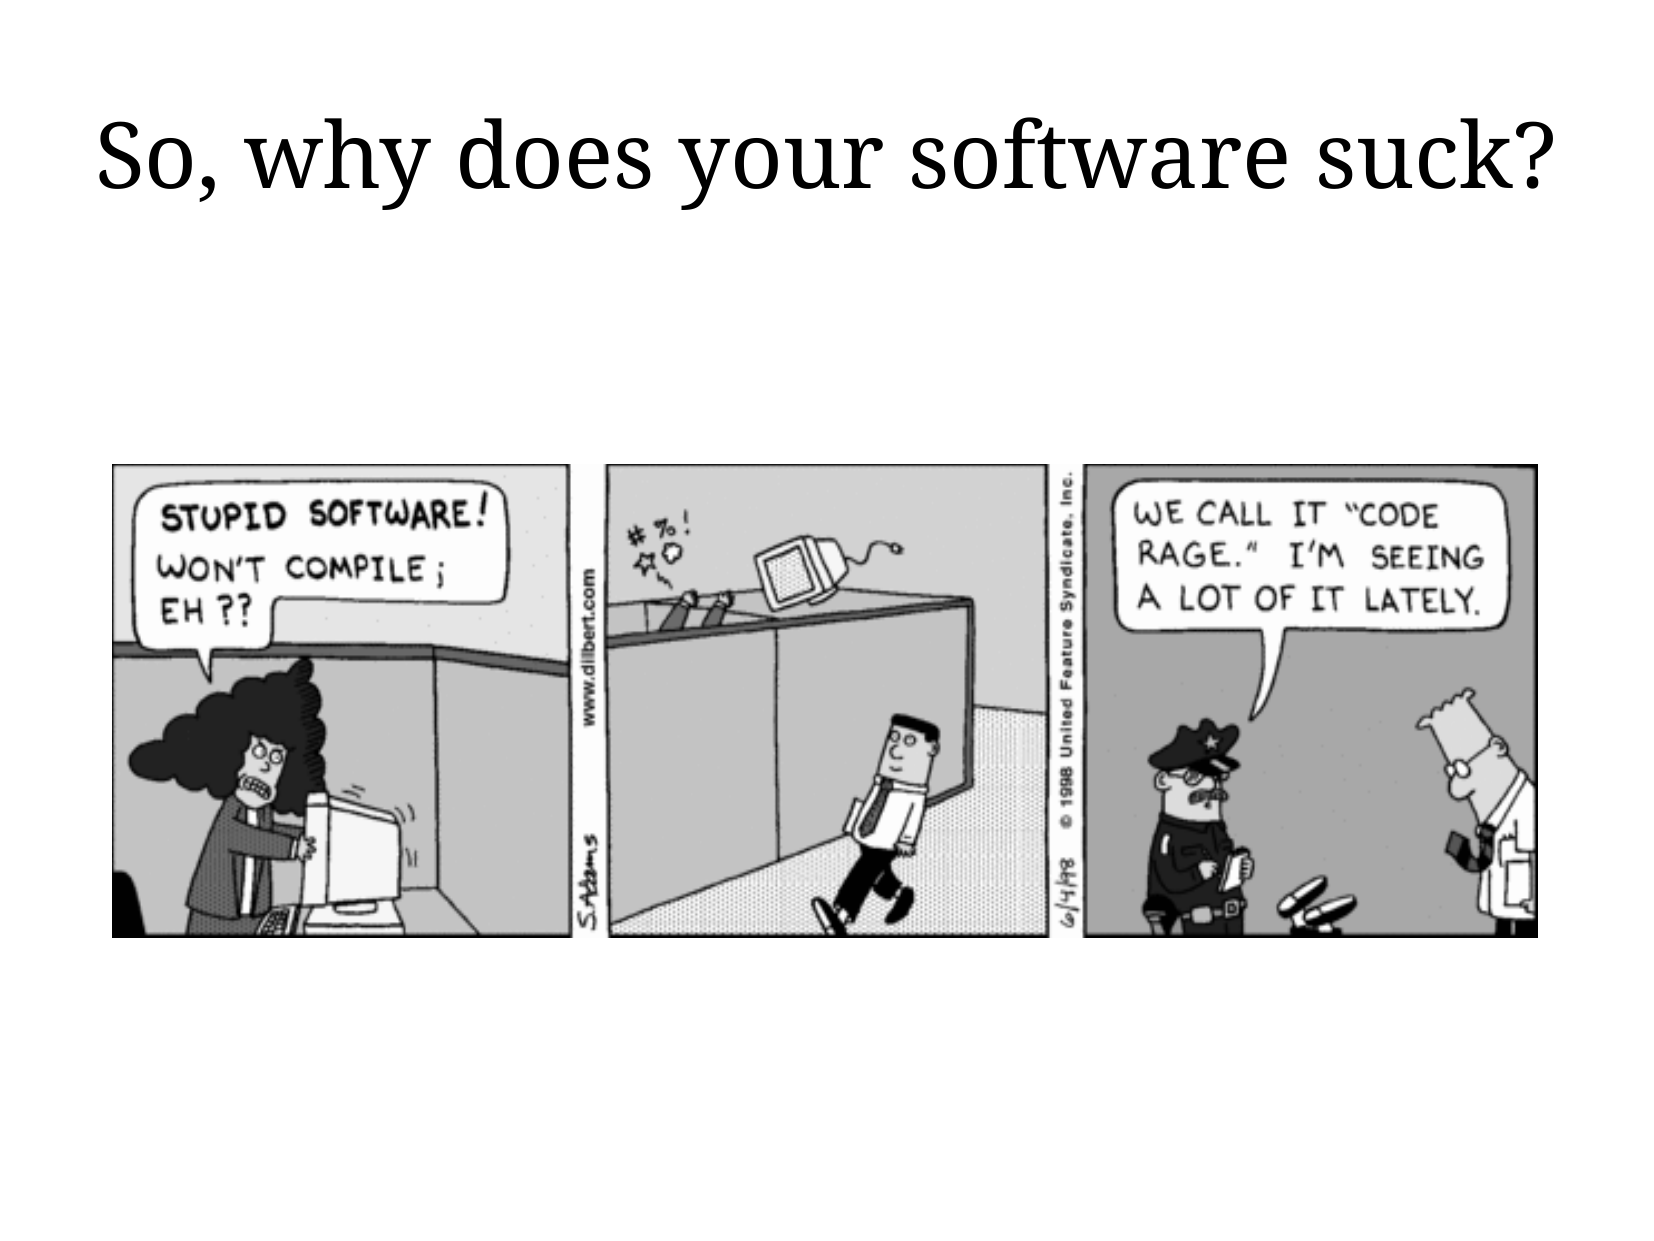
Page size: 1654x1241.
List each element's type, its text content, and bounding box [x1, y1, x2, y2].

picture [112, 464, 1538, 938]
title So, why does your software suck? [82, 49, 1571, 257]
chart [82, 290, 1571, 1109]
